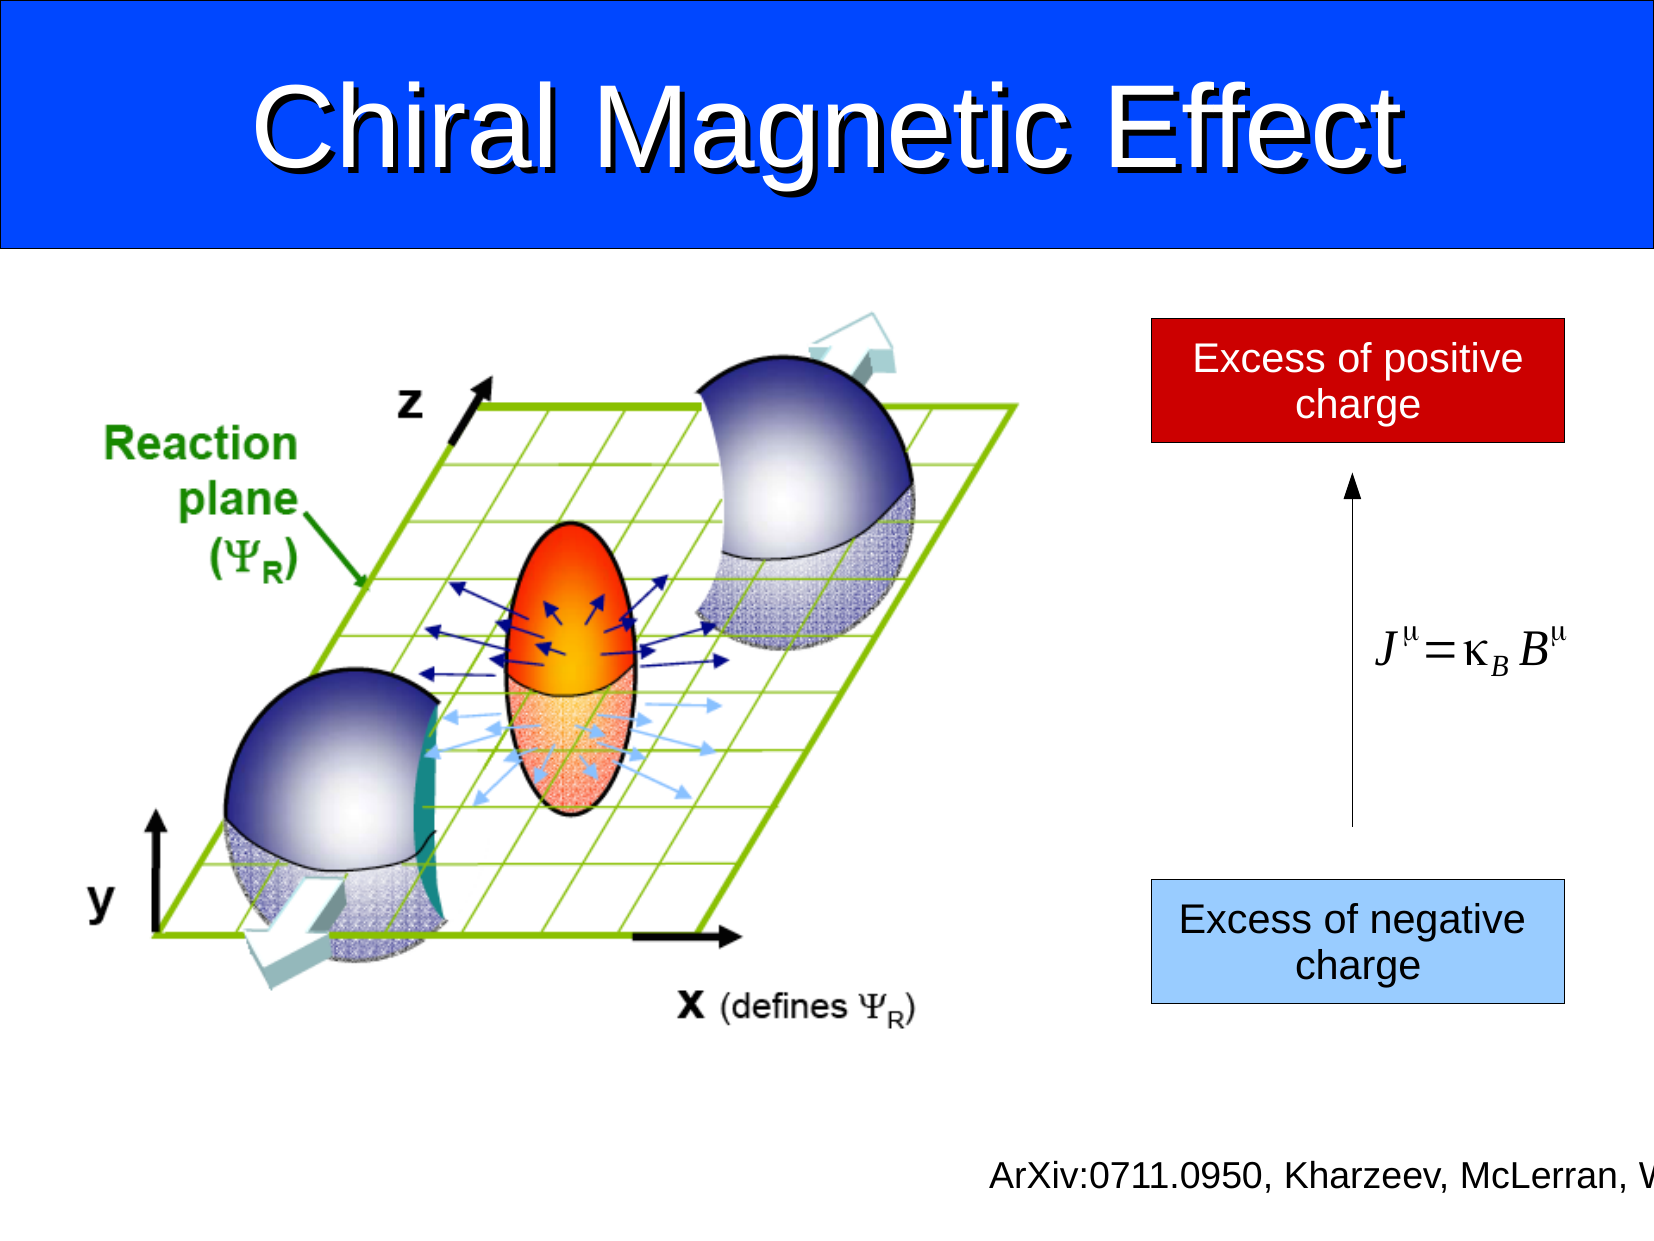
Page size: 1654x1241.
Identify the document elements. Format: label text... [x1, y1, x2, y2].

text_box Excess of negative charge [1151, 879, 1565, 1004]
text_box ArXiv:0711.0950, Kharzeev, McLerran, Warringa (2007) [974, 1148, 1313, 1211]
text_box Excess of positive charge [1151, 318, 1565, 443]
picture [45, 301, 1028, 1034]
text_box [0, 0, 1654, 249]
chart [1364, 620, 1573, 685]
title Chiral Magnetic Effect [82, 17, 1571, 224]
